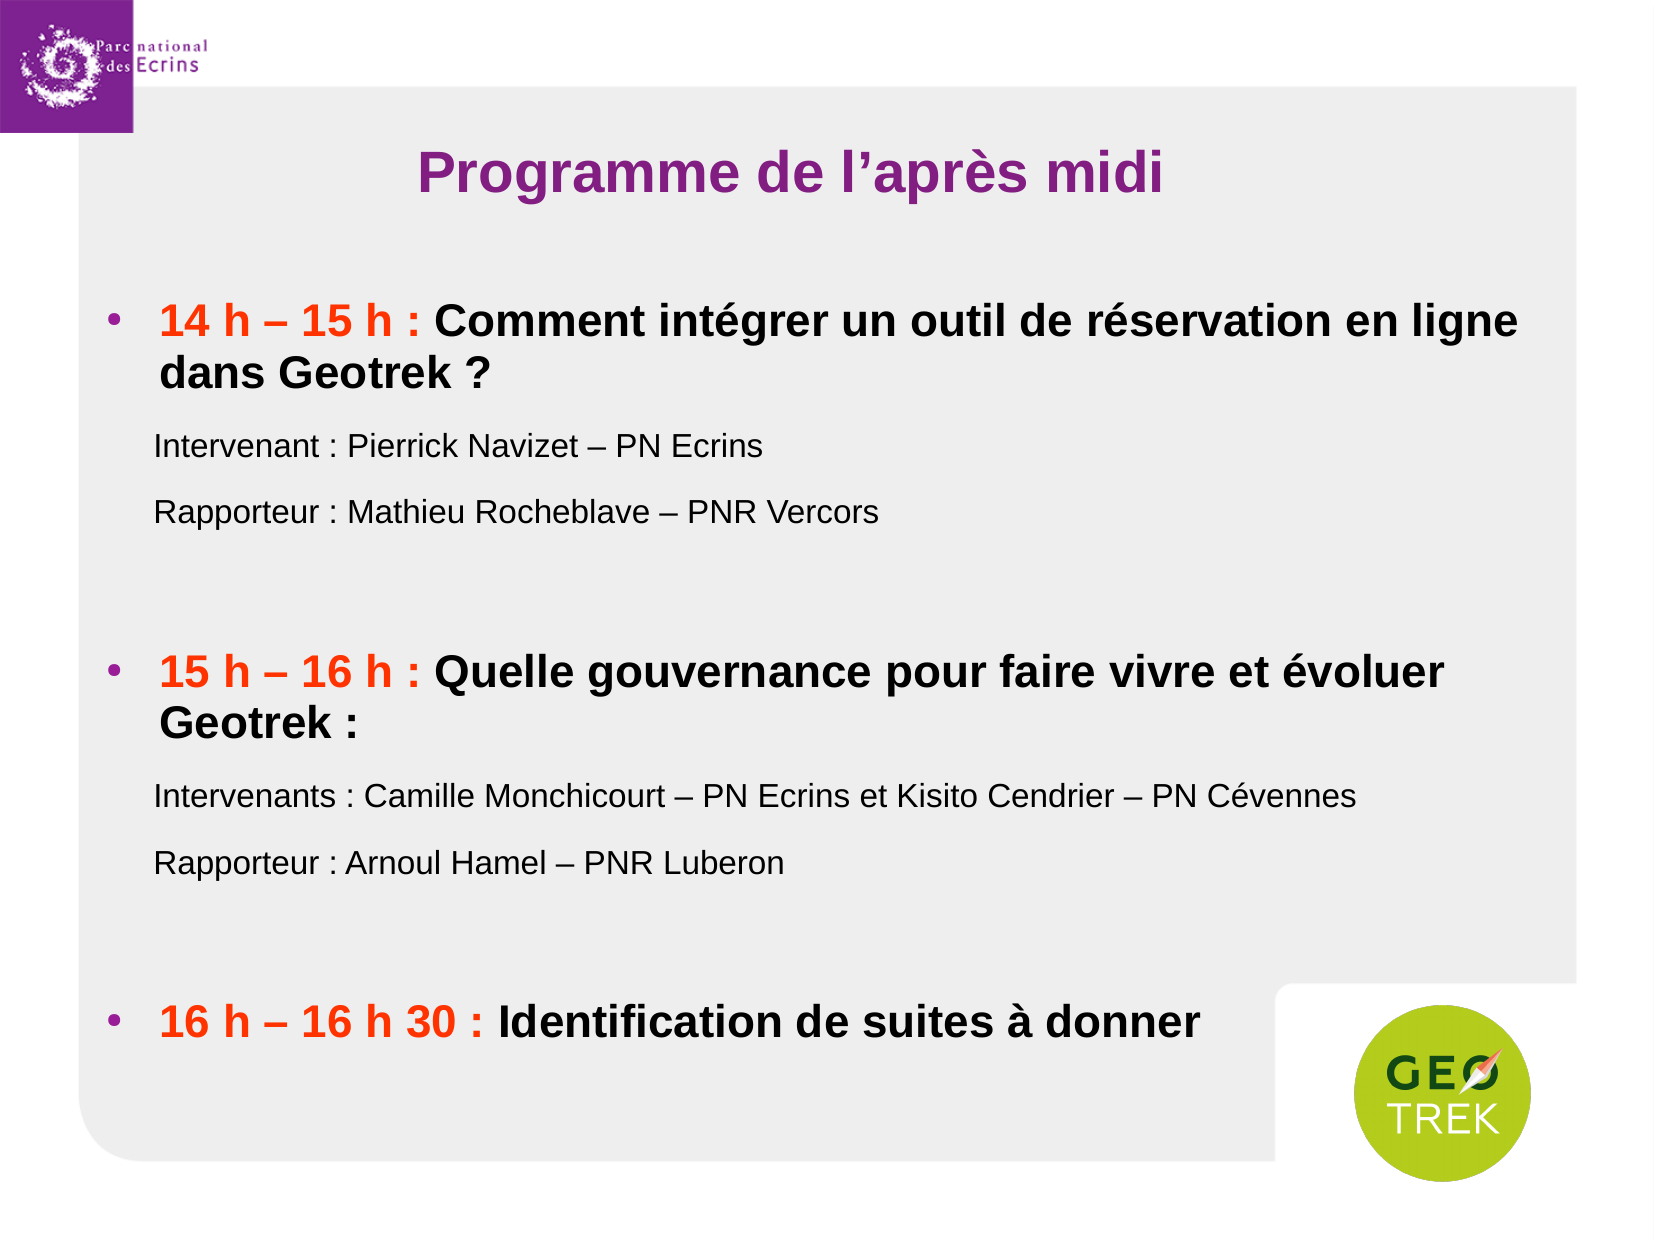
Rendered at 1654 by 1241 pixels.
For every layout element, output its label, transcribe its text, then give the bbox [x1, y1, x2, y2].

picture [0, 0, 1654, 1241]
list 14 h – 15 h : Comment intégrer un outil de réservation en ligne dans Geotrek ? Intervenant : Pierrick Navizet – PN Ecrins Rapporteur : Mathieu Rocheblave – PNR Vercors 15 h – 16 h : Quelle gouvernance pour faire vivre et évoluer Geotrek : Intervenants : Camille Monchicourt – PN Ecrins et Kisito Cendrier – PN Cévennes Rapporteur : Arnoul Hamel – PNR Luberon 16 h – 16 h 30 : Identification de suites à donner [88, 295, 1595, 1221]
title Programme de l’après midi [289, 88, 1294, 257]
